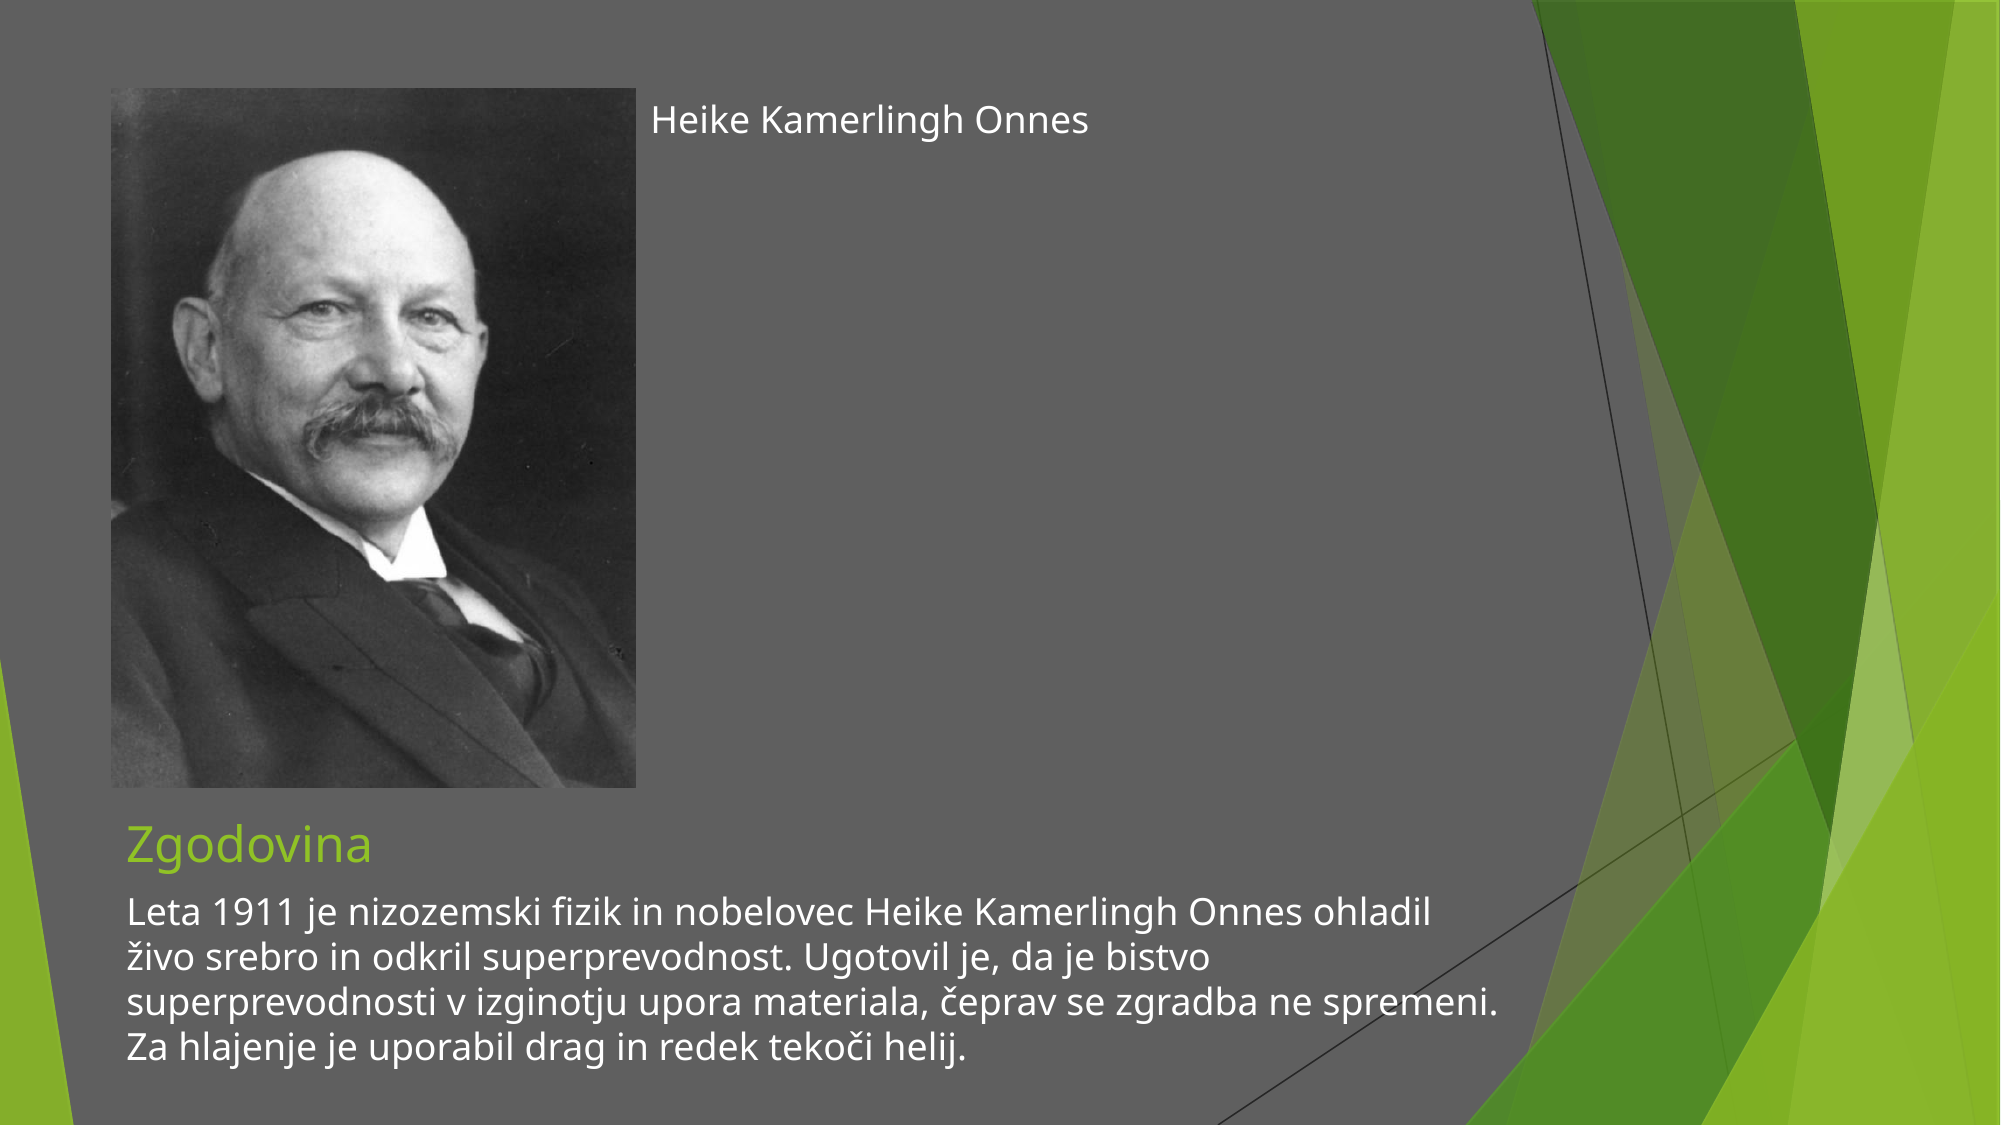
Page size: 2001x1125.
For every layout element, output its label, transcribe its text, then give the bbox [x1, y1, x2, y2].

title Zgodovina [111, 787, 1522, 880]
text_box Heike Kamerlingh Onnes [635, 88, 1301, 218]
picture [111, 88, 636, 788]
list Leta 1911 je nizozemski fizik in nobelovec Heike Kamerlingh Onnes ohladil živo srebro in odkril superprevodnost. Ugotovil je, da je bistvo superprevodnosti v izginotju upora materiala, čeprav se zgradba ne spremeni. Za hlajenje je uporabil drag in redek tekoči helij. [111, 880, 1522, 1100]
